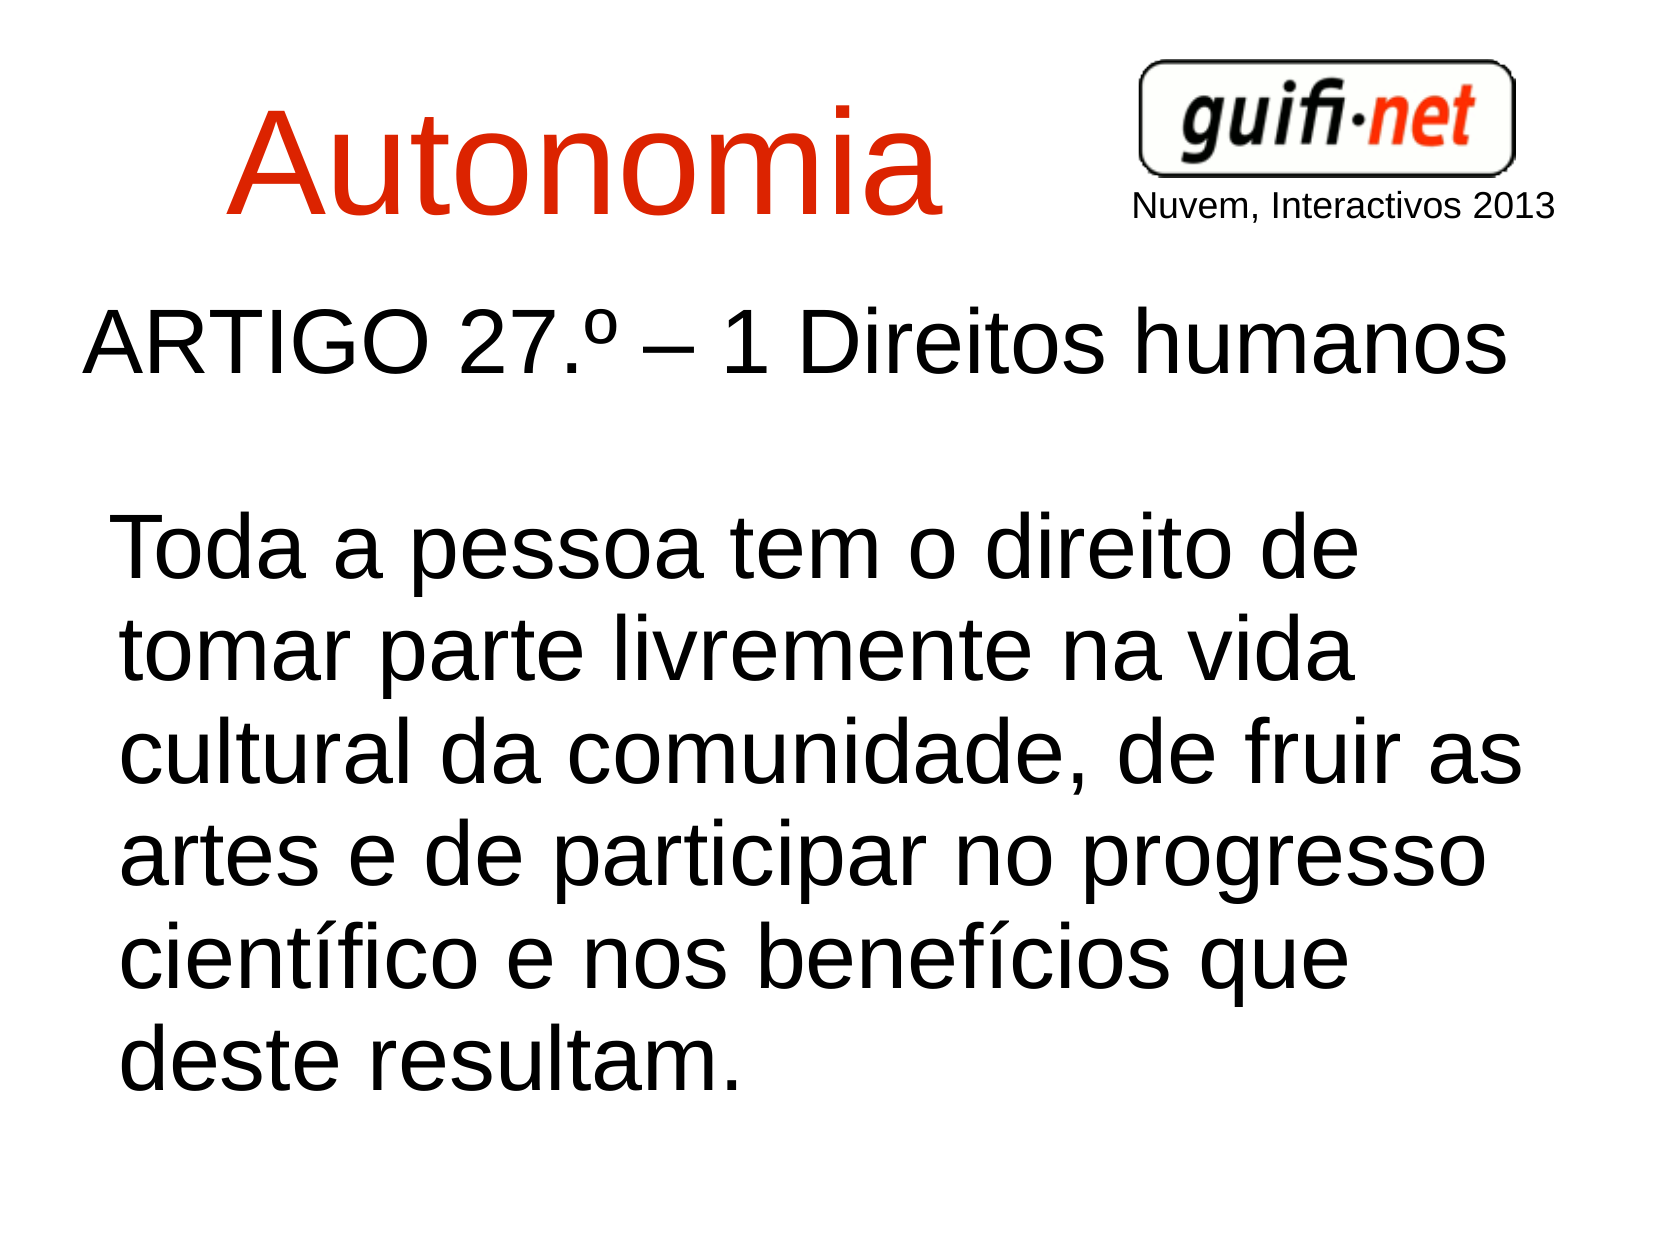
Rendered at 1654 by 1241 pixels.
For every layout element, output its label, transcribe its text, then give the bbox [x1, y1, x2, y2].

text_box Nuvem, Interactivos 2013 [1093, 177, 1654, 235]
picture [1137, 59, 1516, 177]
title Autonomia [76, 66, 1093, 259]
